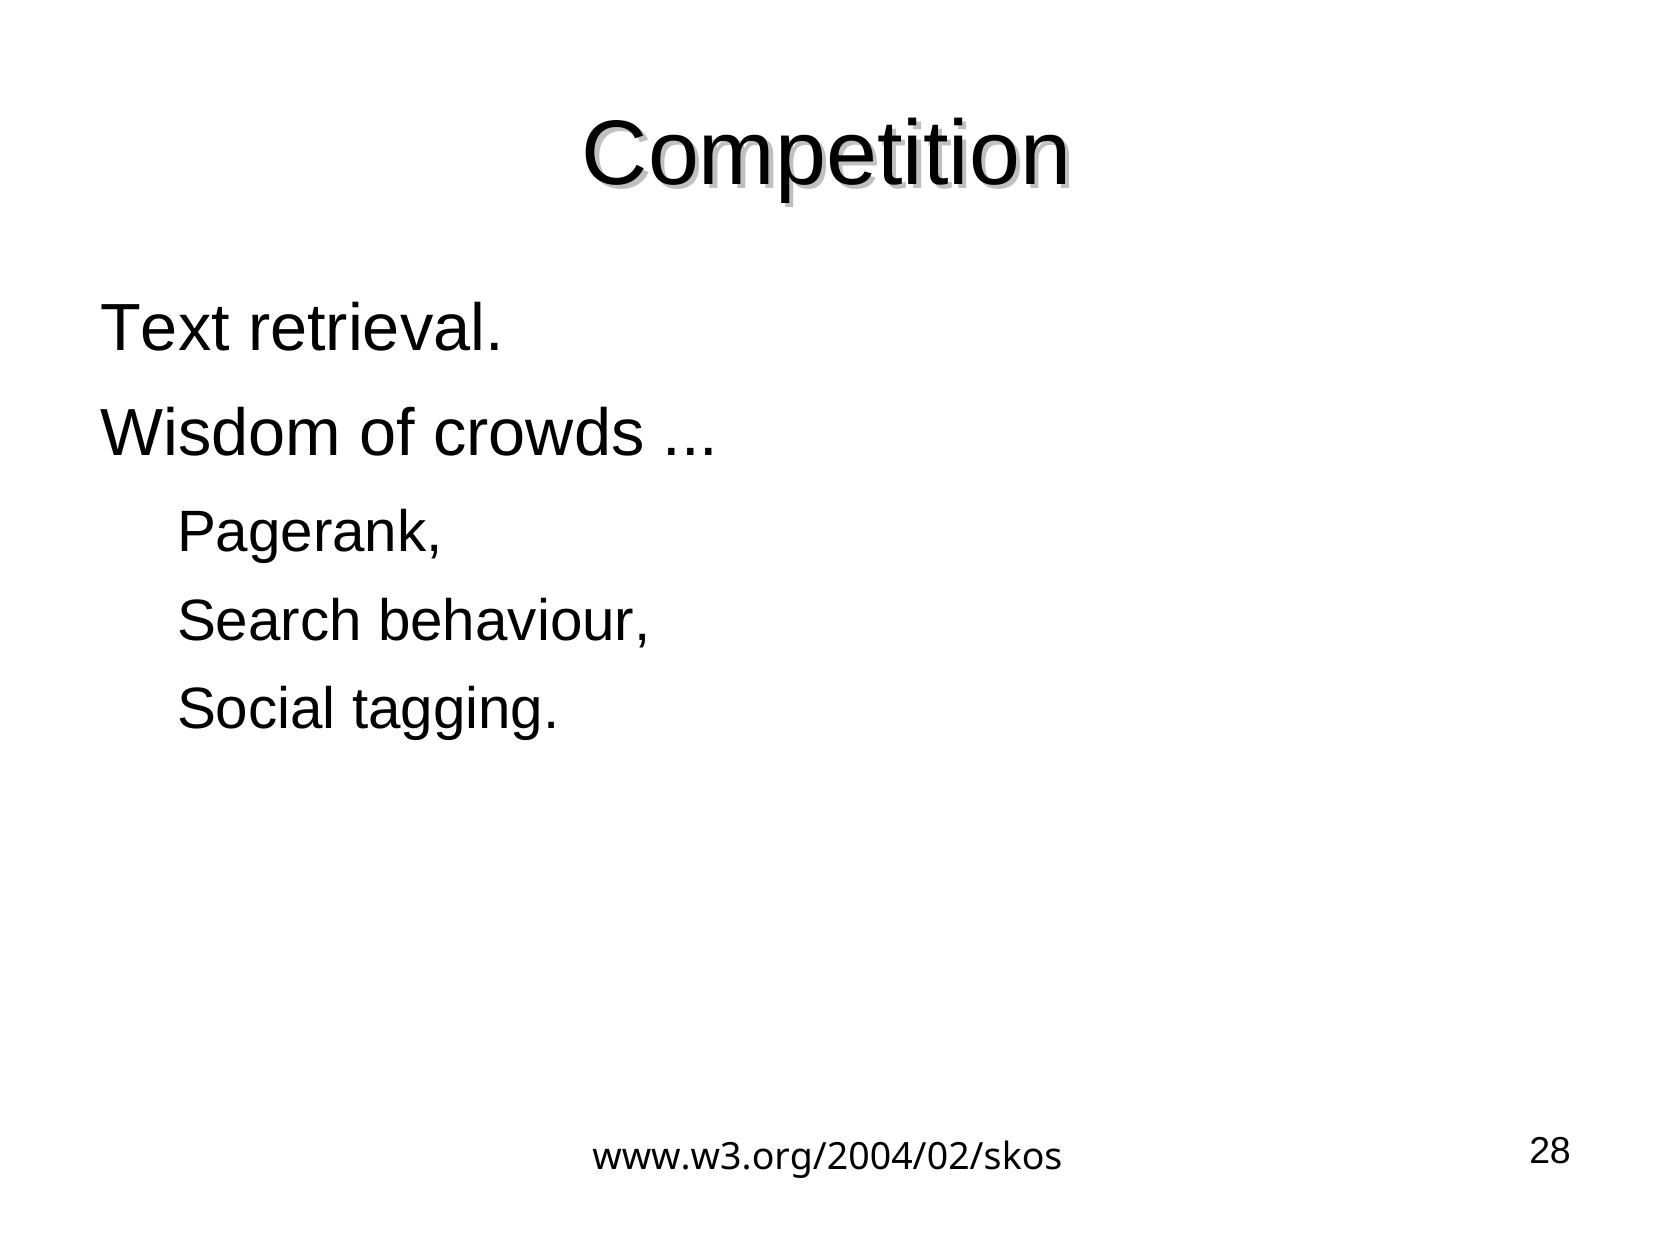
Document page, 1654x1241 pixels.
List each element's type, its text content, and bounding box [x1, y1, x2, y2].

title Competition [82, 49, 1571, 257]
list Text retrieval. Wisdom of crowds ... Pagerank, Search behaviour, Social tagging. [82, 290, 1571, 1109]
